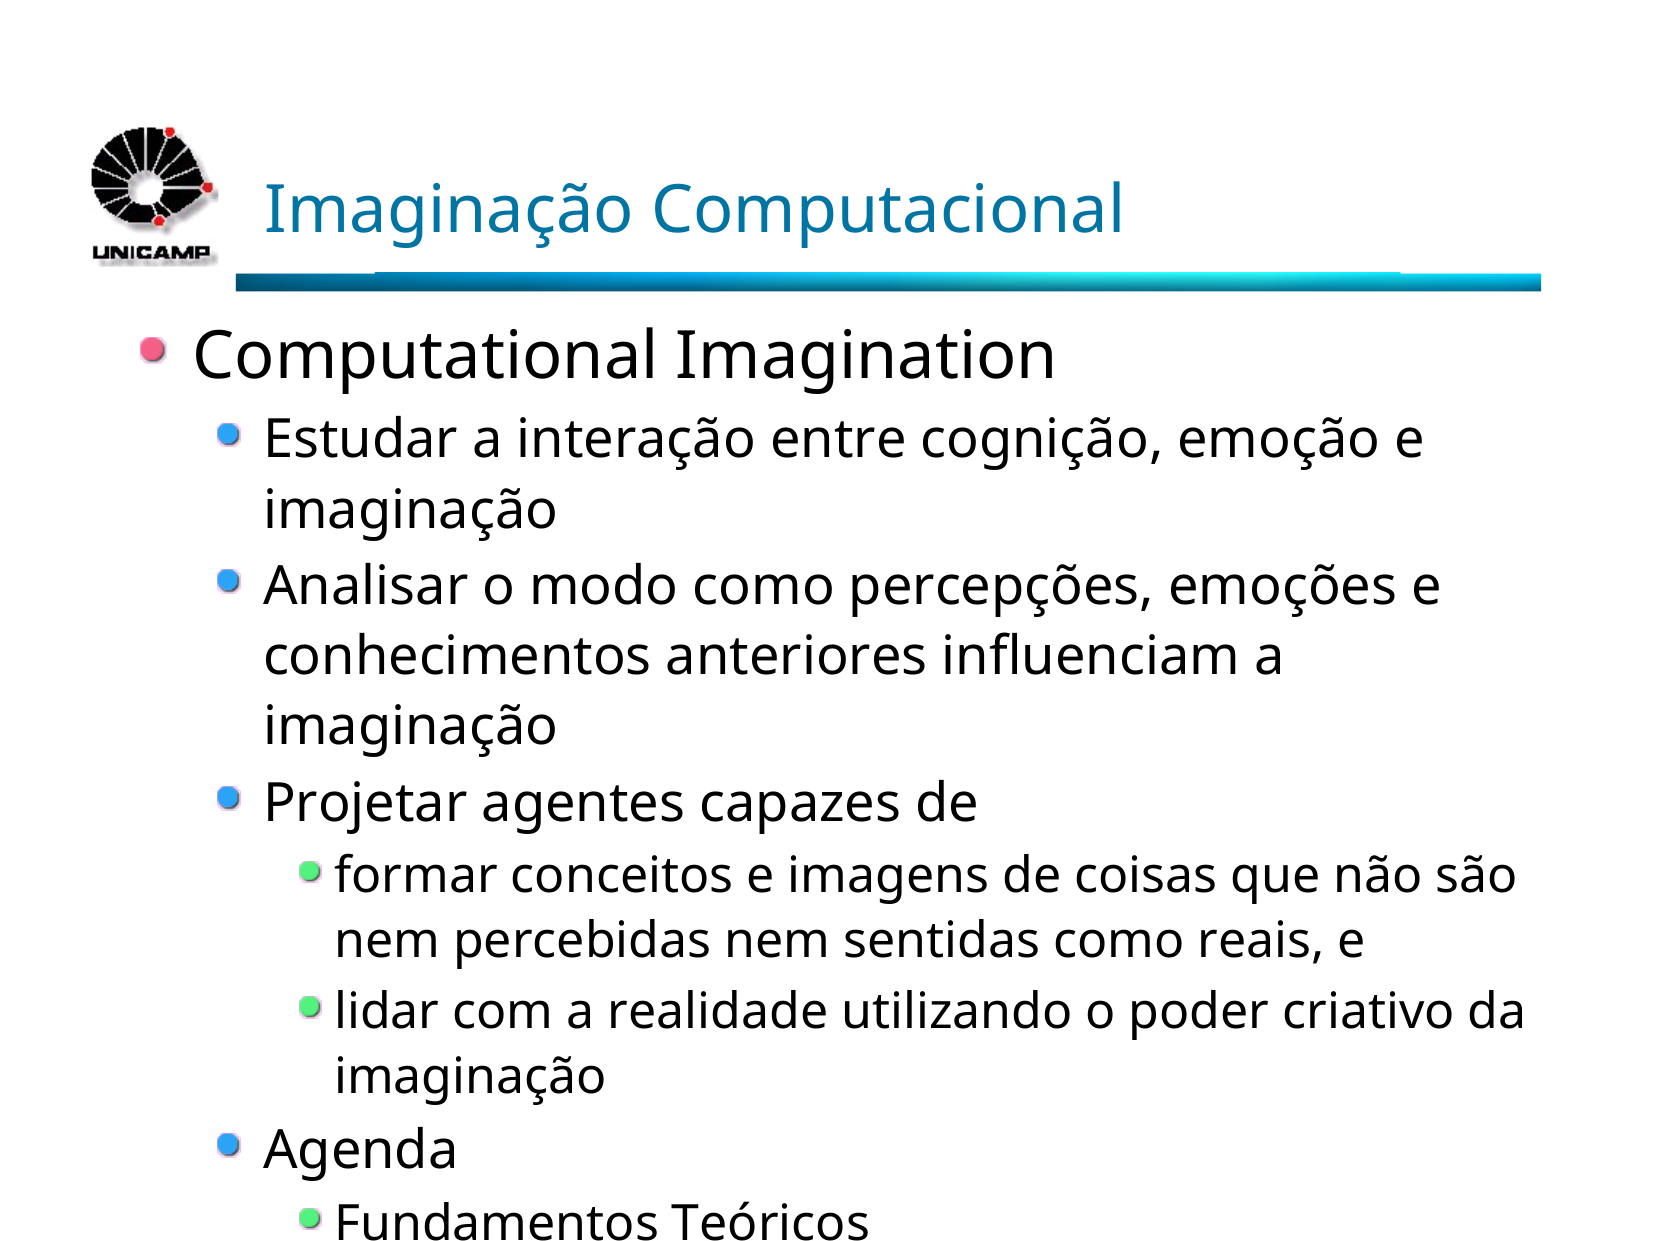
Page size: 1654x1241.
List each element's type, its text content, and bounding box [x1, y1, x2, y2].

picture [125, 272, 1654, 295]
title Imaginação Computacional [264, 57, 1534, 250]
list Computational Imagination Estudar a interação entre cognição, emoção e imaginação Analisar o modo como percepções, emoções e conhecimentos anteriores influenciam a imaginação Projetar agentes capazes de formar conceitos e imagens de coisas que não são nem percebidas nem sentidas como reais, e lidar com a realidade utilizando o poder criativo da imaginação Agenda Fundamentos Teóricos Fundamentos Computacionais [121, 309, 1534, 1167]
picture [298, 1207, 323, 1231]
